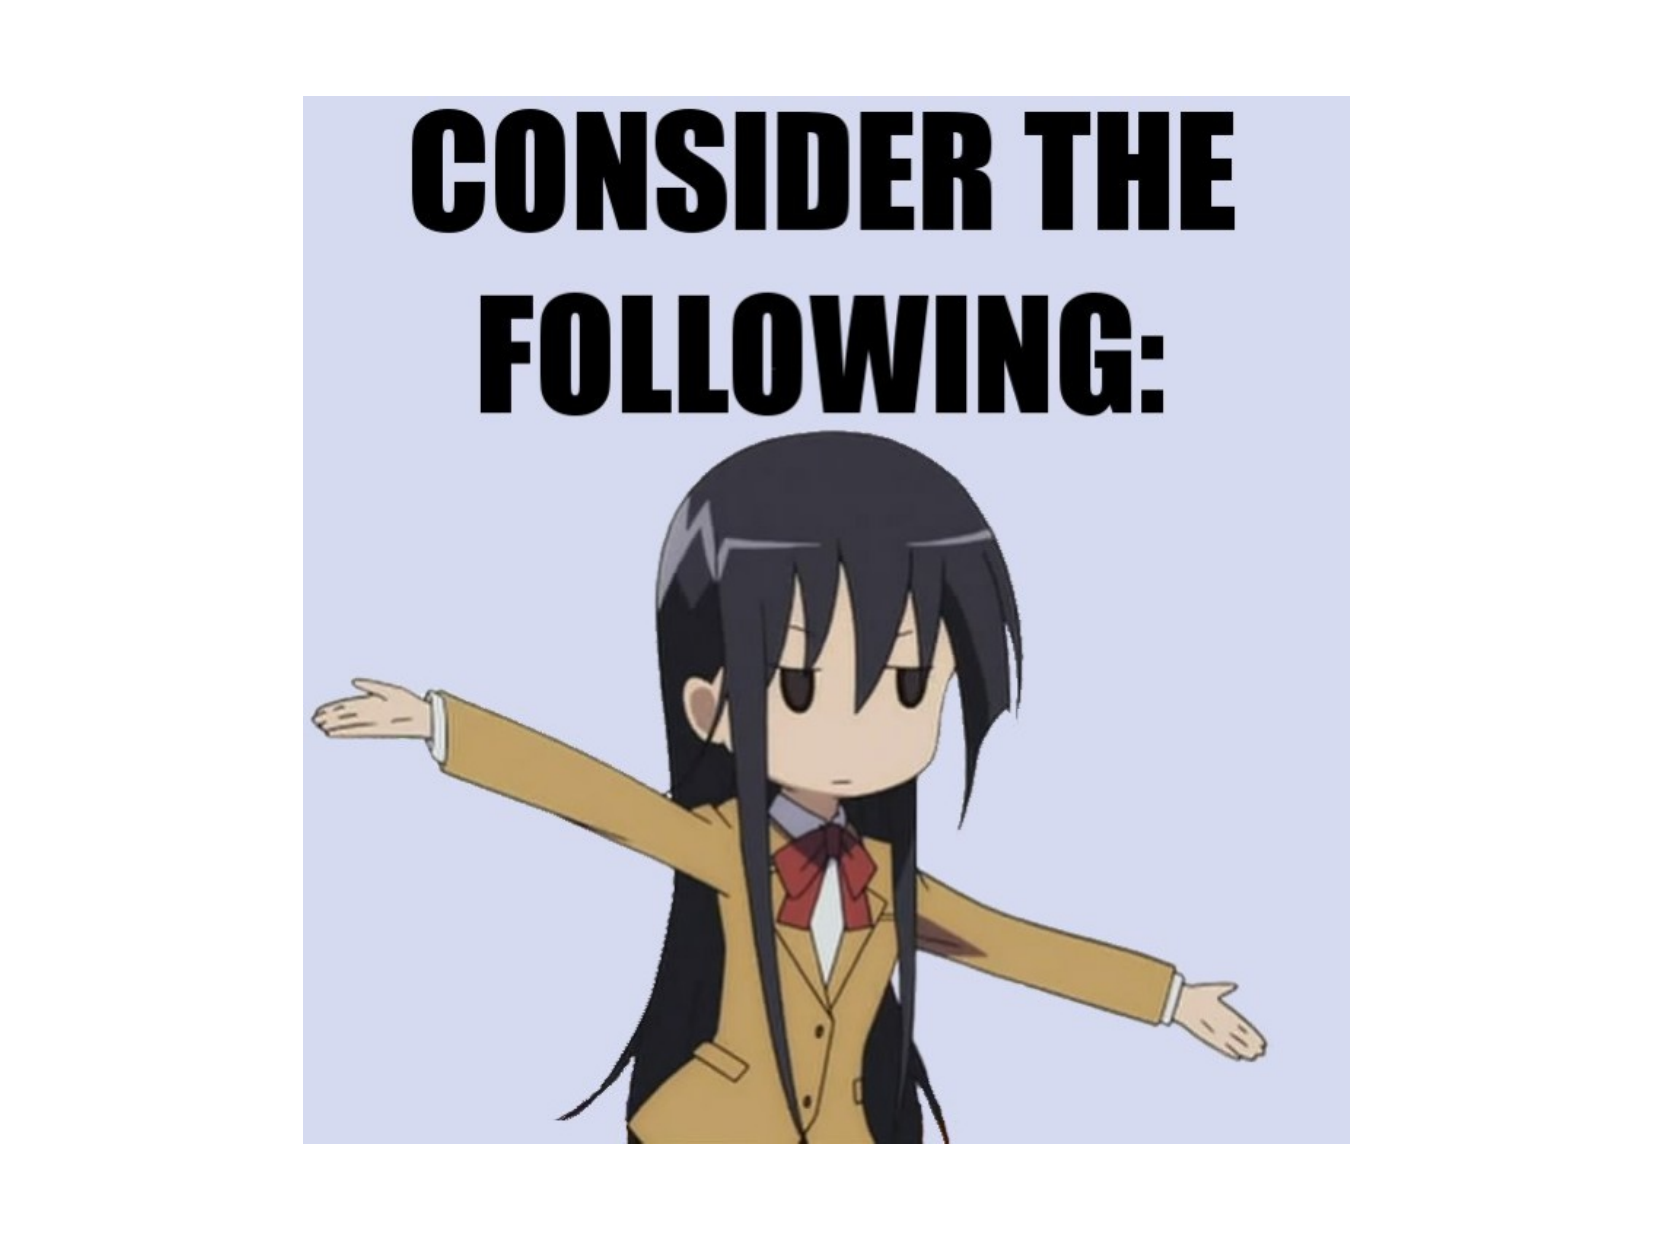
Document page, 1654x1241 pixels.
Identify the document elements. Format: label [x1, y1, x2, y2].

picture [303, 96, 1350, 1144]
